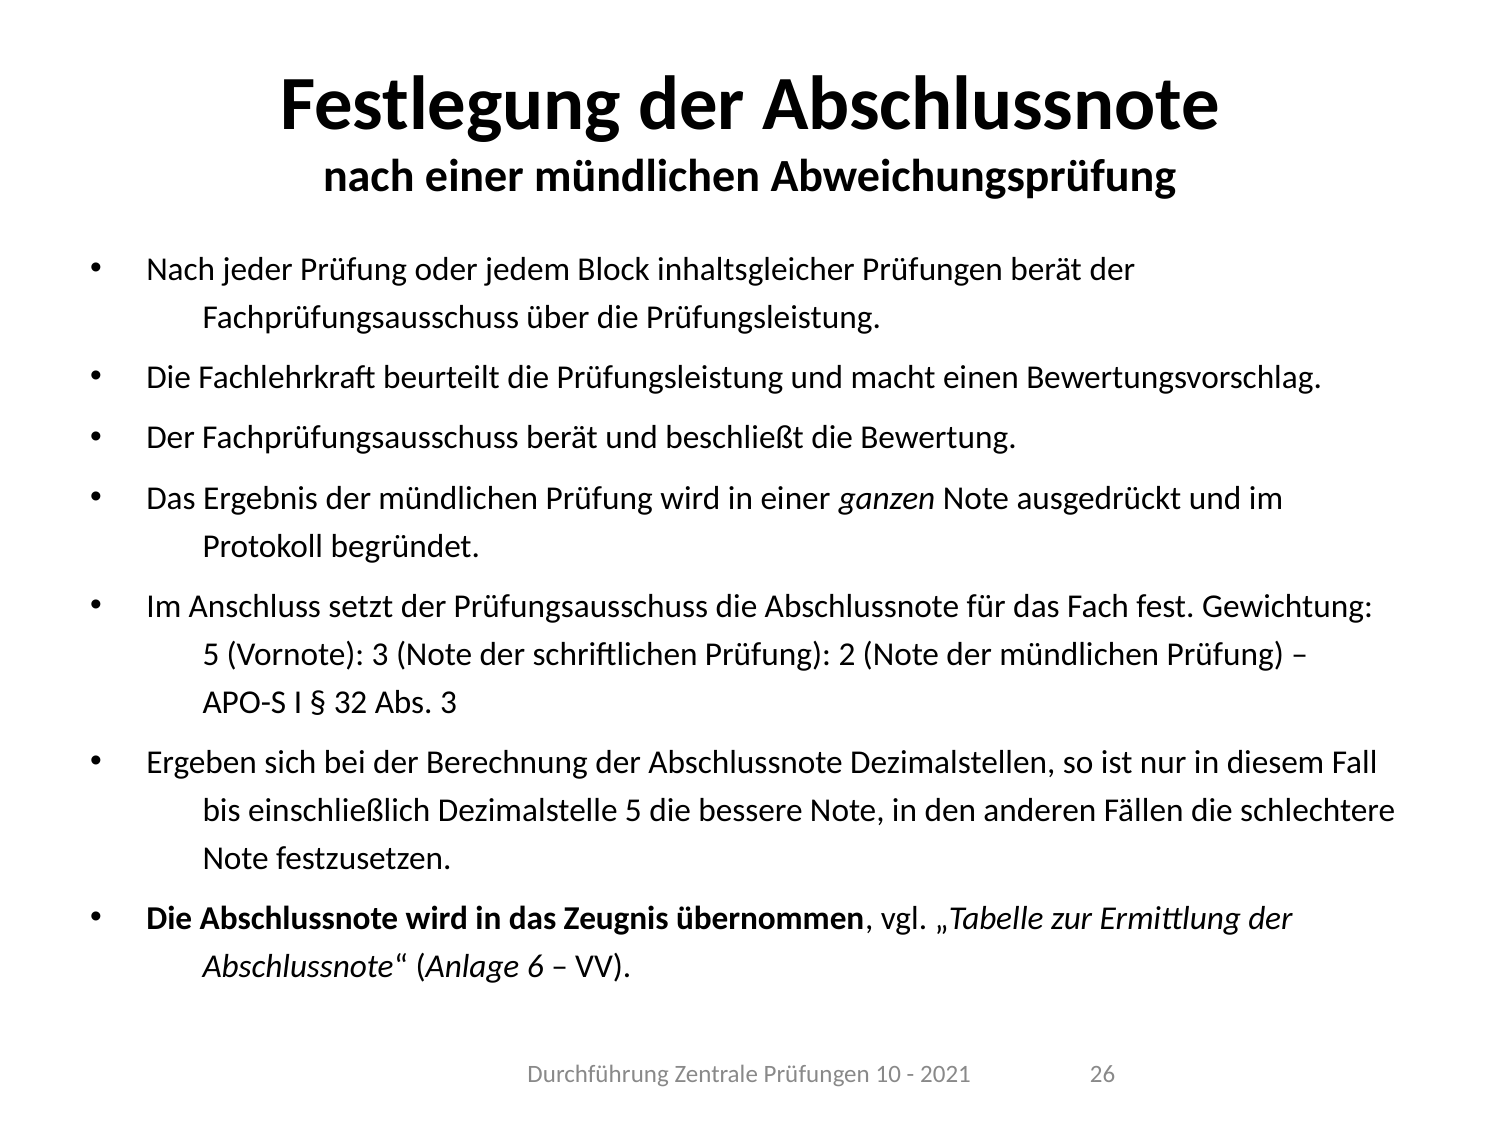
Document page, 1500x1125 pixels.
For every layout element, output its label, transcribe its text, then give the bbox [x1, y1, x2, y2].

text_box 26 [1074, 1042, 1426, 1103]
title Festlegung der Abschlussnote nach einer mündlichen Abweichungsprüfung [75, 45, 1426, 209]
list Nach jeder Prüfung oder jedem Block inhaltsgleicher Prüfungen berät der Fachprüfungsausschuss über die Prüfungsleistung. Die Fachlehrkraft beurteilt die Prüfungsleistung und macht einen Bewertungsvorschlag. Der Fachprüfungsausschuss berät und beschließt die Bewertung. Das Ergebnis der mündlichen Prüfung wird in einer ganzen Note ausgedrückt und im Protokoll begründet. Im Anschluss setzt der Prüfungsausschuss die Abschlussnote für das Fach fest. Gewichtung: 5 (Vornote): 3 (Note der schriftlichen Prüfung): 2 (Note der mündlichen Prüfung) – APO-S I § 32 Abs. 3 Ergeben sich bei der Berechnung der Abschlussnote Dezimalstellen, so ist nur in diesem Fall bis einschließlich Dezimalstelle 5 die bessere Note, in den anderen Fällen die schlechtere Note festzusetzen. Die Abschlussnote wird in das Zeugnis übernommen, vgl. „Tabelle zur Ermittlung der Abschlussnote“ (Anlage 6 – VV). [75, 231, 1426, 1005]
text_box Durchführung Zentrale Prüfungen 10 - 2021 [512, 1042, 988, 1103]
